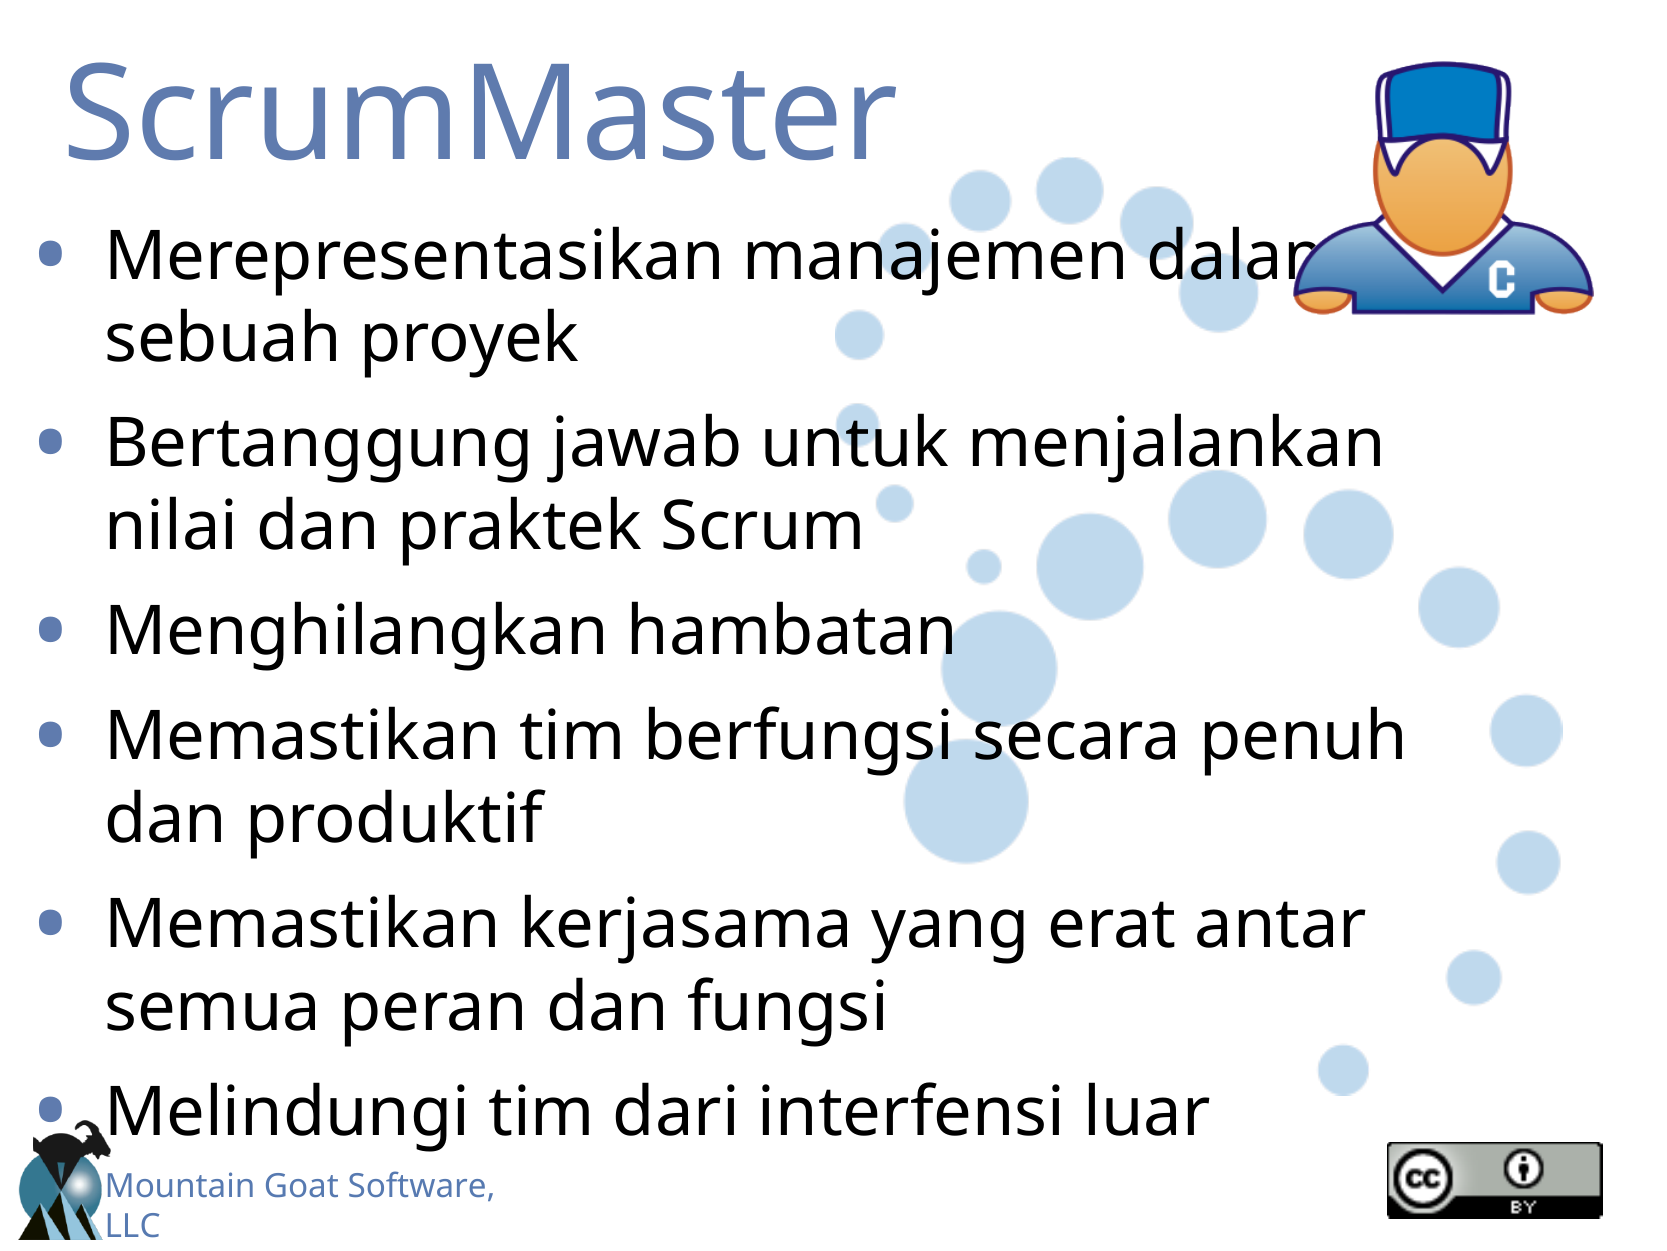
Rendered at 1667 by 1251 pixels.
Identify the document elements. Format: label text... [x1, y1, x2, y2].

picture [835, 61, 1594, 1096]
list Merepresentasikan manajemen dalam sebuah proyek Bertanggung jawab untuk menjalankan nilai dan praktek Scrum Menghilangkan hambatan Memastikan tim berfungsi secara penuh dan produktif Memastikan kerjasama yang erat antar semua peran dan fungsi Melindungi tim dari interfensi luar [0, 204, 1536, 1156]
picture [1387, 1142, 1603, 1219]
picture [18, 1156, 111, 1240]
title ScrumMaster [56, 18, 1609, 194]
